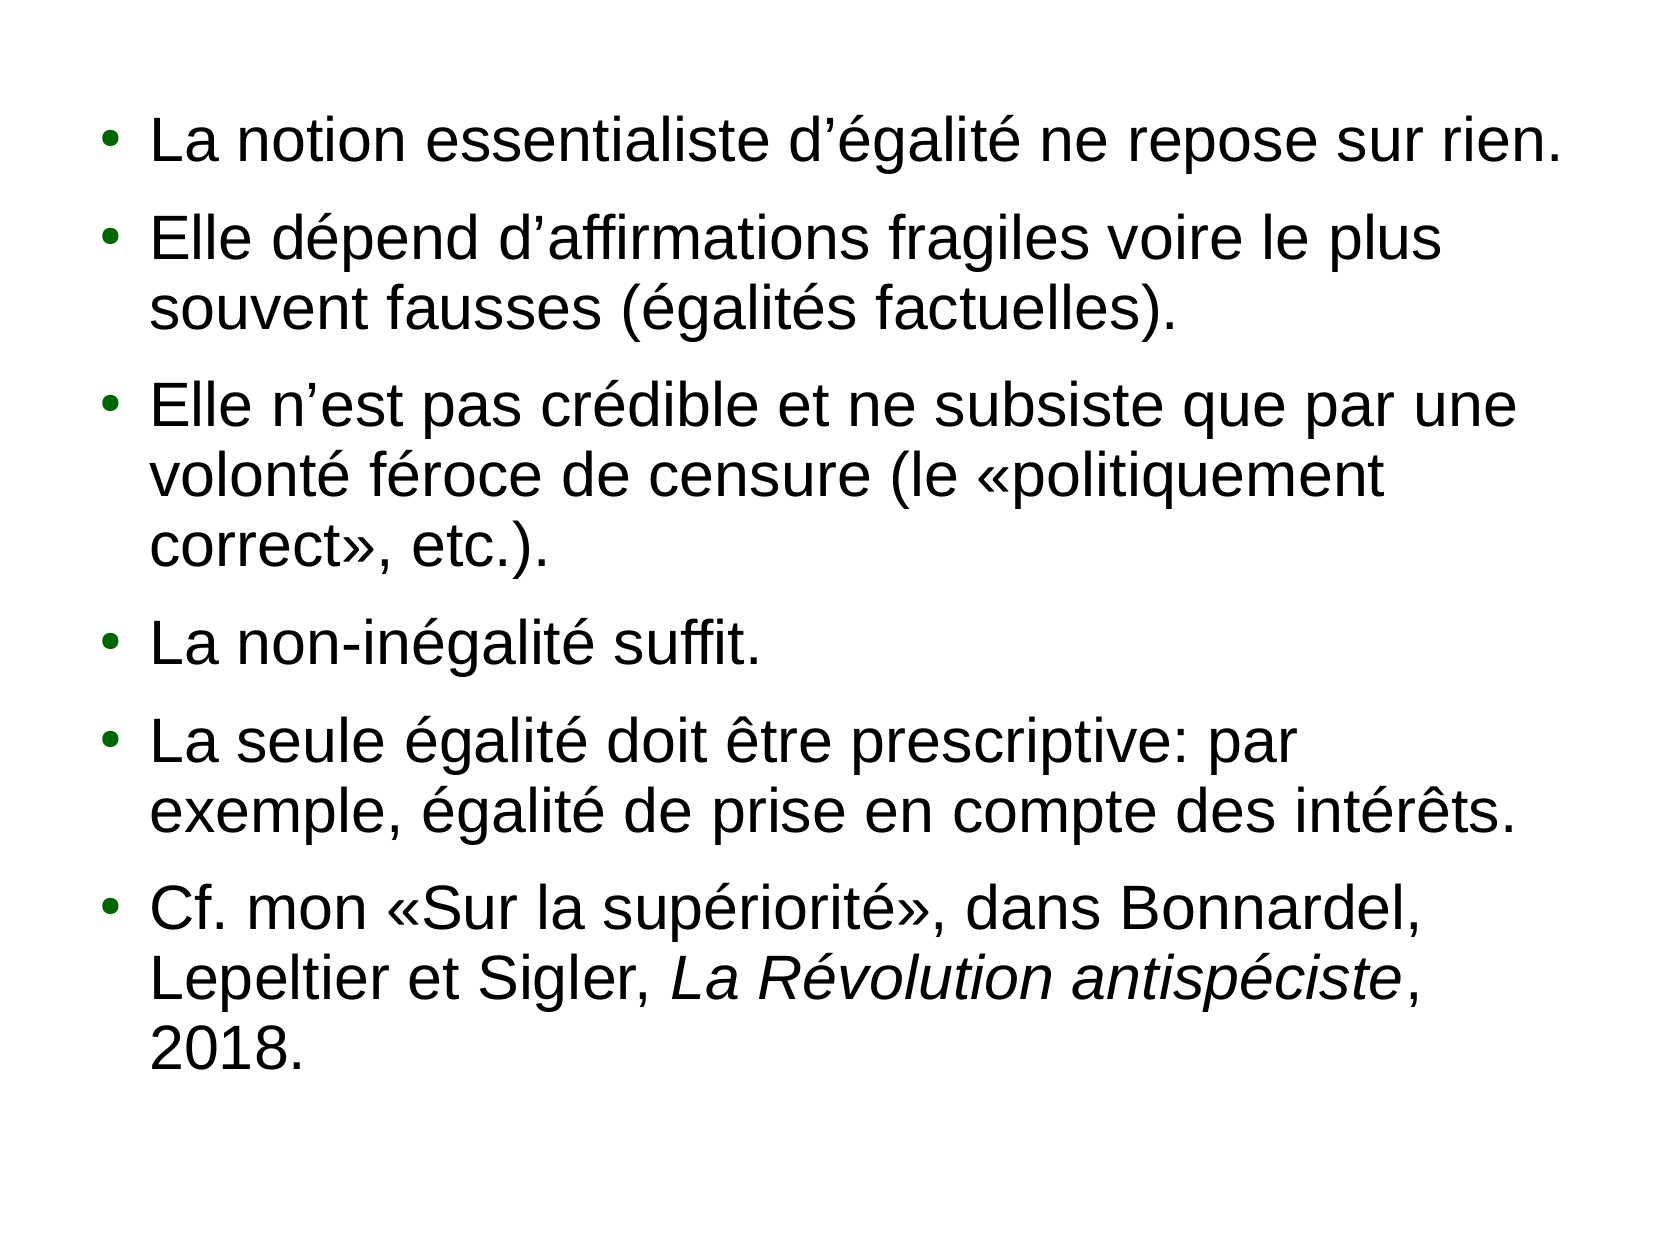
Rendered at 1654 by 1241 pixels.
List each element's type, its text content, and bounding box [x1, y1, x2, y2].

list La notion essentialiste d’égalité ne repose sur rien. Elle dépend d’affirmations fragiles voire le plus souvent fausses (égalités factuelles). Elle n’est pas crédible et ne subsiste que par une volonté féroce de censure (le «politiquement correct», etc.). La non-inégalité suffit. La seule égalité doit être prescriptive: par exemple, égalité de prise en compte des intérêts. Cf. mon «Sur la supériorité», dans Bonnardel, Lepeltier et Sigler, La Révolution antispéciste, 2018. [82, 105, 1571, 1156]
